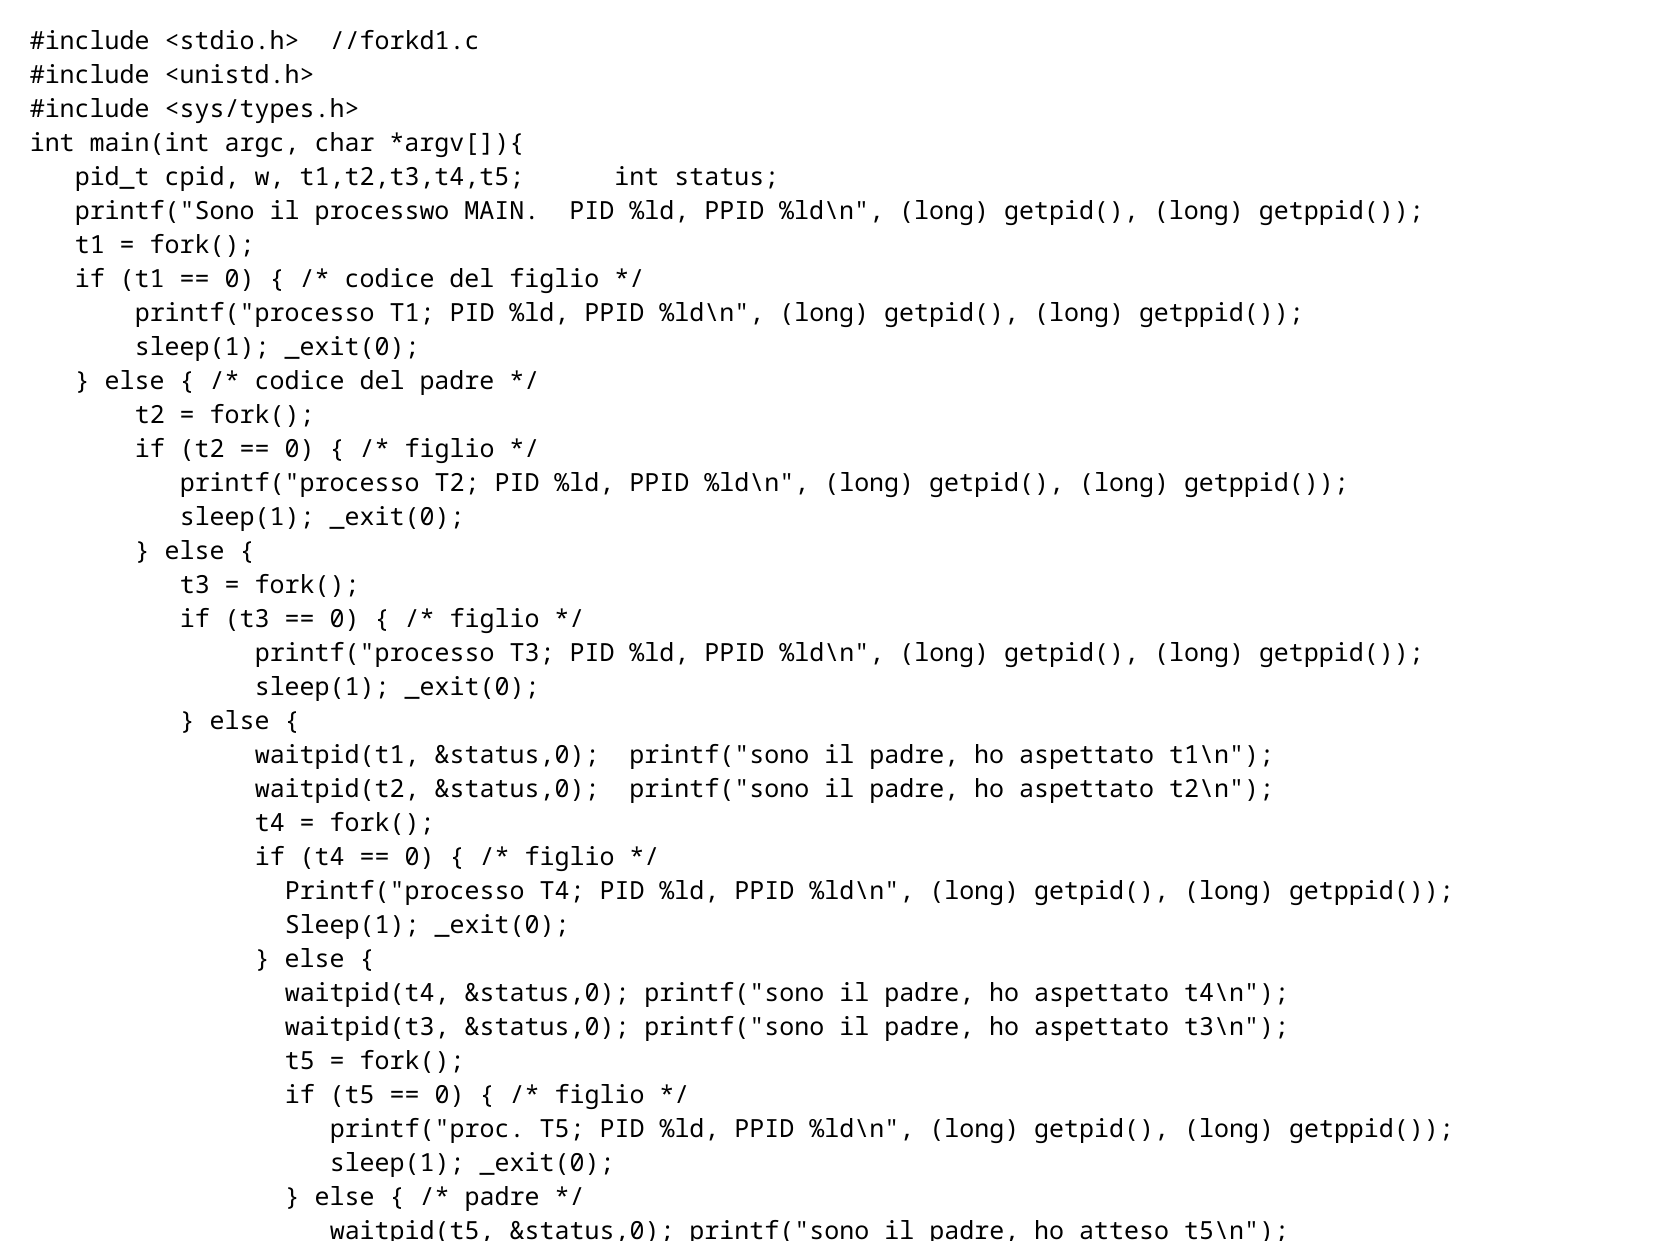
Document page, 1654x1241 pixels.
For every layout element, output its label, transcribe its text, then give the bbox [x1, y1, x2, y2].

text_box #include <stdio.h> //forkd1.c #include <unistd.h> #include <sys/types.h> int main(int argc, char *argv[]){ pid_t cpid, w, t1,t2,t3,t4,t5; int status; printf("Sono il processwo MAIN. PID %ld, PPID %ld\n", (long) getpid(), (long) getppid()); t1 = fork(); if (t1 == 0) { /* codice del figlio */ printf("processo T1; PID %ld, PPID %ld\n", (long) getpid(), (long) getppid()); sleep(1); _exit(0); } else { /* codice del padre */ t2 = fork(); if (t2 == 0) { /* figlio */ printf("processo T2; PID %ld, PPID %ld\n", (long) getpid(), (long) getppid()); sleep(1); _exit(0); } else { t3 = fork(); if (t3 == 0) { /* figlio */ printf("processo T3; PID %ld, PPID %ld\n", (long) getpid(), (long) getppid()); sleep(1); _exit(0); } else { waitpid(t1, &status,0); printf("sono il padre, ho aspettato t1\n"); waitpid(t2, &status,0); printf("sono il padre, ho aspettato t2\n"); t4 = fork(); if (t4 == 0) { /* figlio */ Printf("processo T4; PID %ld, PPID %ld\n", (long) getpid(), (long) getppid()); Sleep(1); _exit(0); } else { waitpid(t4, &status,0); printf("sono il padre, ho aspettato t4\n"); waitpid(t3, &status,0); printf("sono il padre, ho aspettato t3\n"); t5 = fork(); if (t5 == 0) { /* figlio */ printf("proc. T5; PID %ld, PPID %ld\n", (long) getpid(), (long) getppid()); sleep(1); _exit(0); } else { /* padre */ waitpid(t5, &status,0); printf("sono il padre, ho atteso t5\n"); } } } } } } [15, 15, 1636, 1241]
